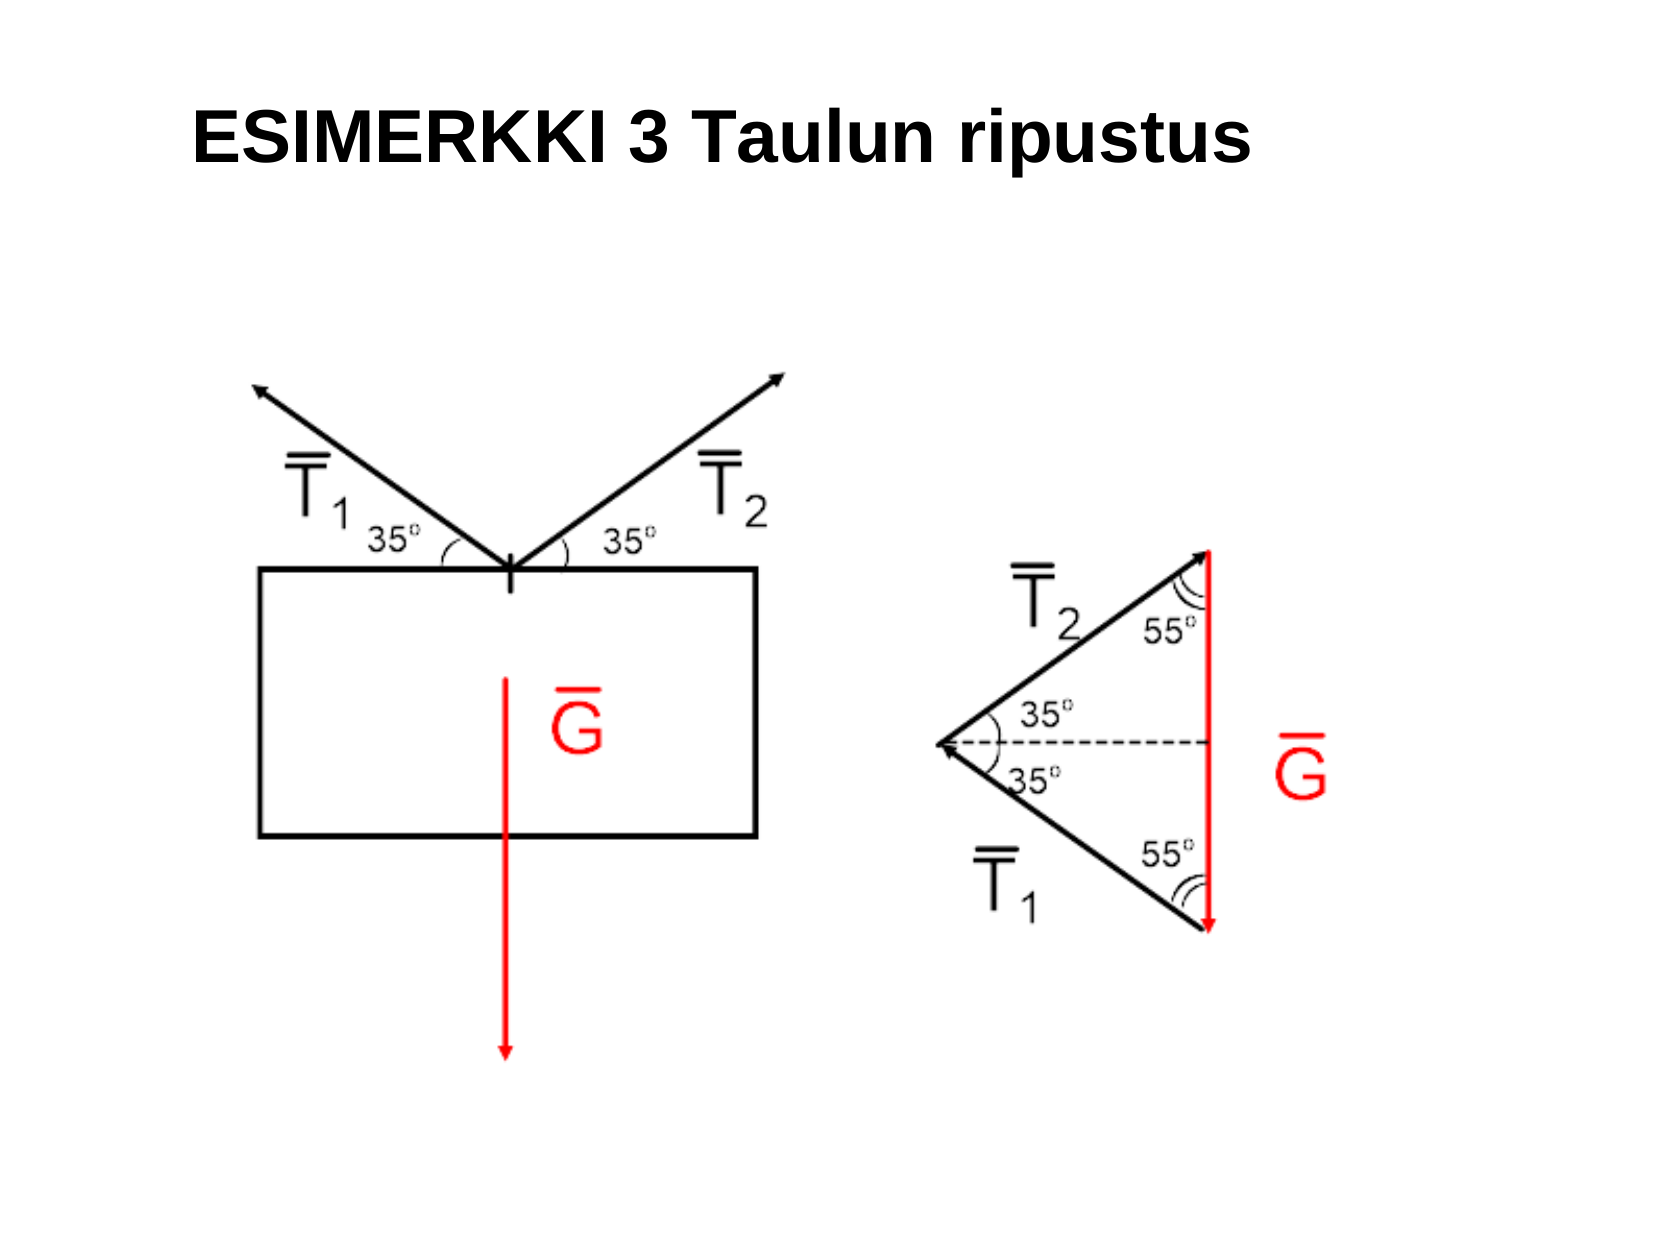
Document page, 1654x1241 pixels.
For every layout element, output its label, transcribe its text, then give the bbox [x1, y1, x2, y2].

text_box ESIMERKKI 3 Taulun ripustus [177, 82, 1269, 187]
picture [200, 283, 1414, 1109]
